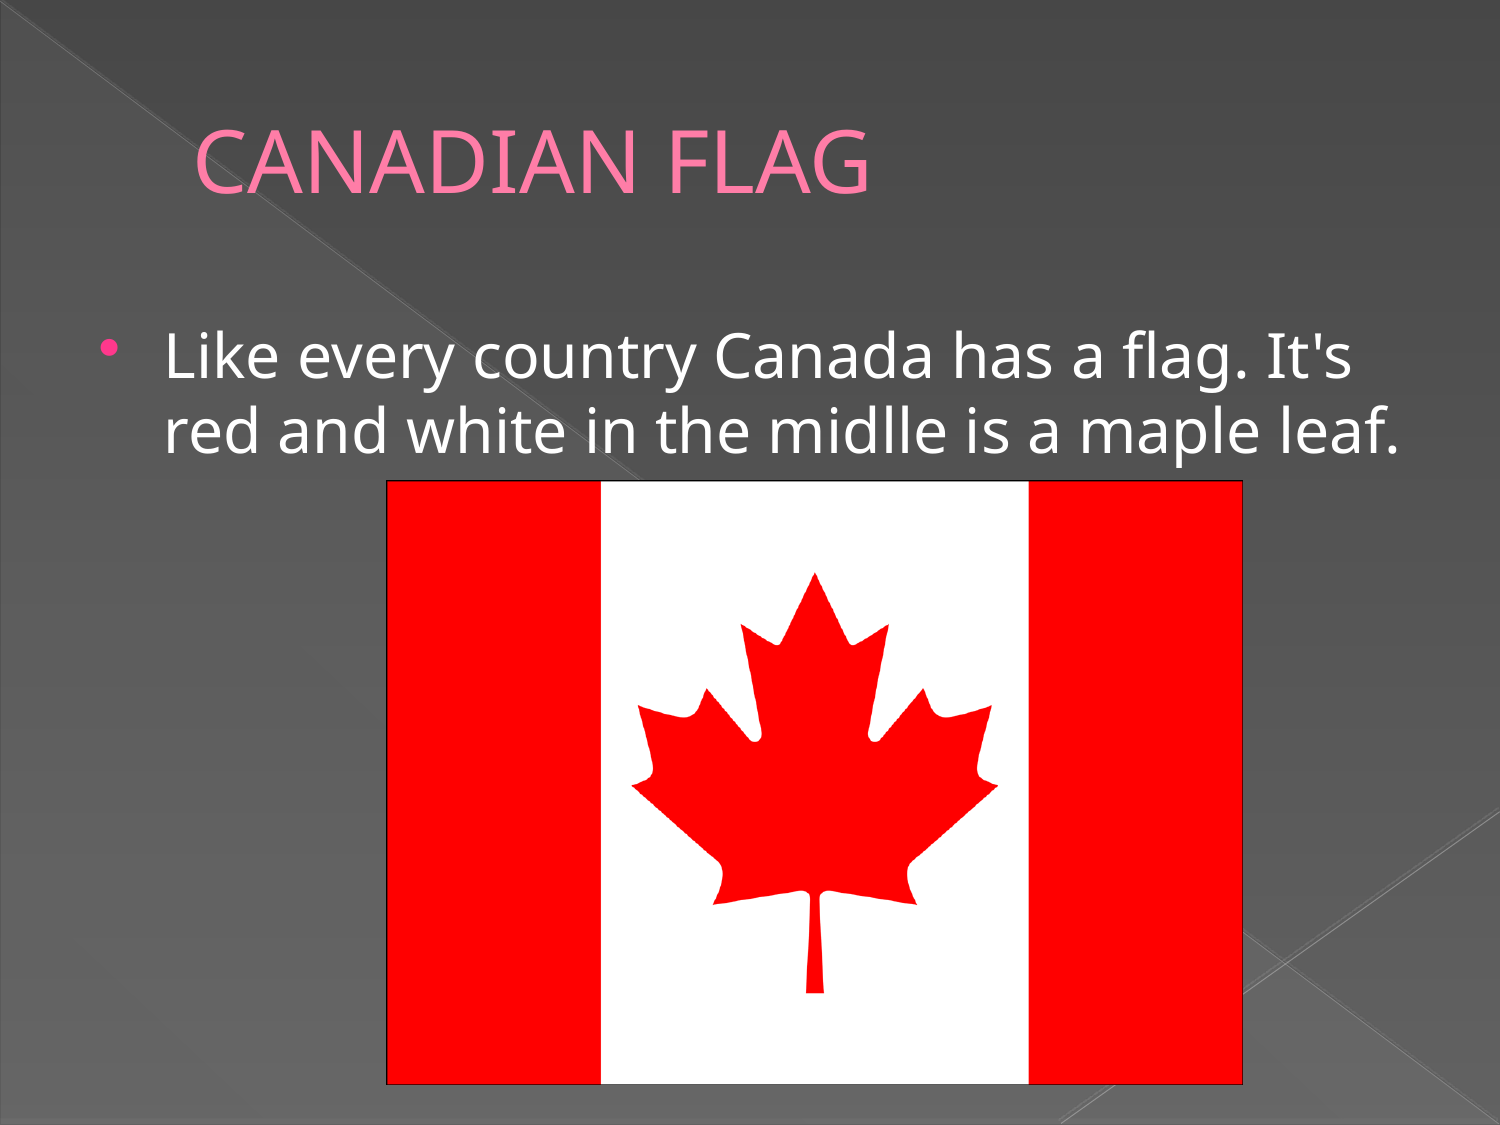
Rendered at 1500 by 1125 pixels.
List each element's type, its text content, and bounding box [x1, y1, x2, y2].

picture [386, 480, 1243, 1085]
list Like every country Canada has a flag. It's red and white in the midlle is a maple leaf. [75, 308, 1425, 1059]
title CANADIAN FLAG [75, 43, 1425, 274]
